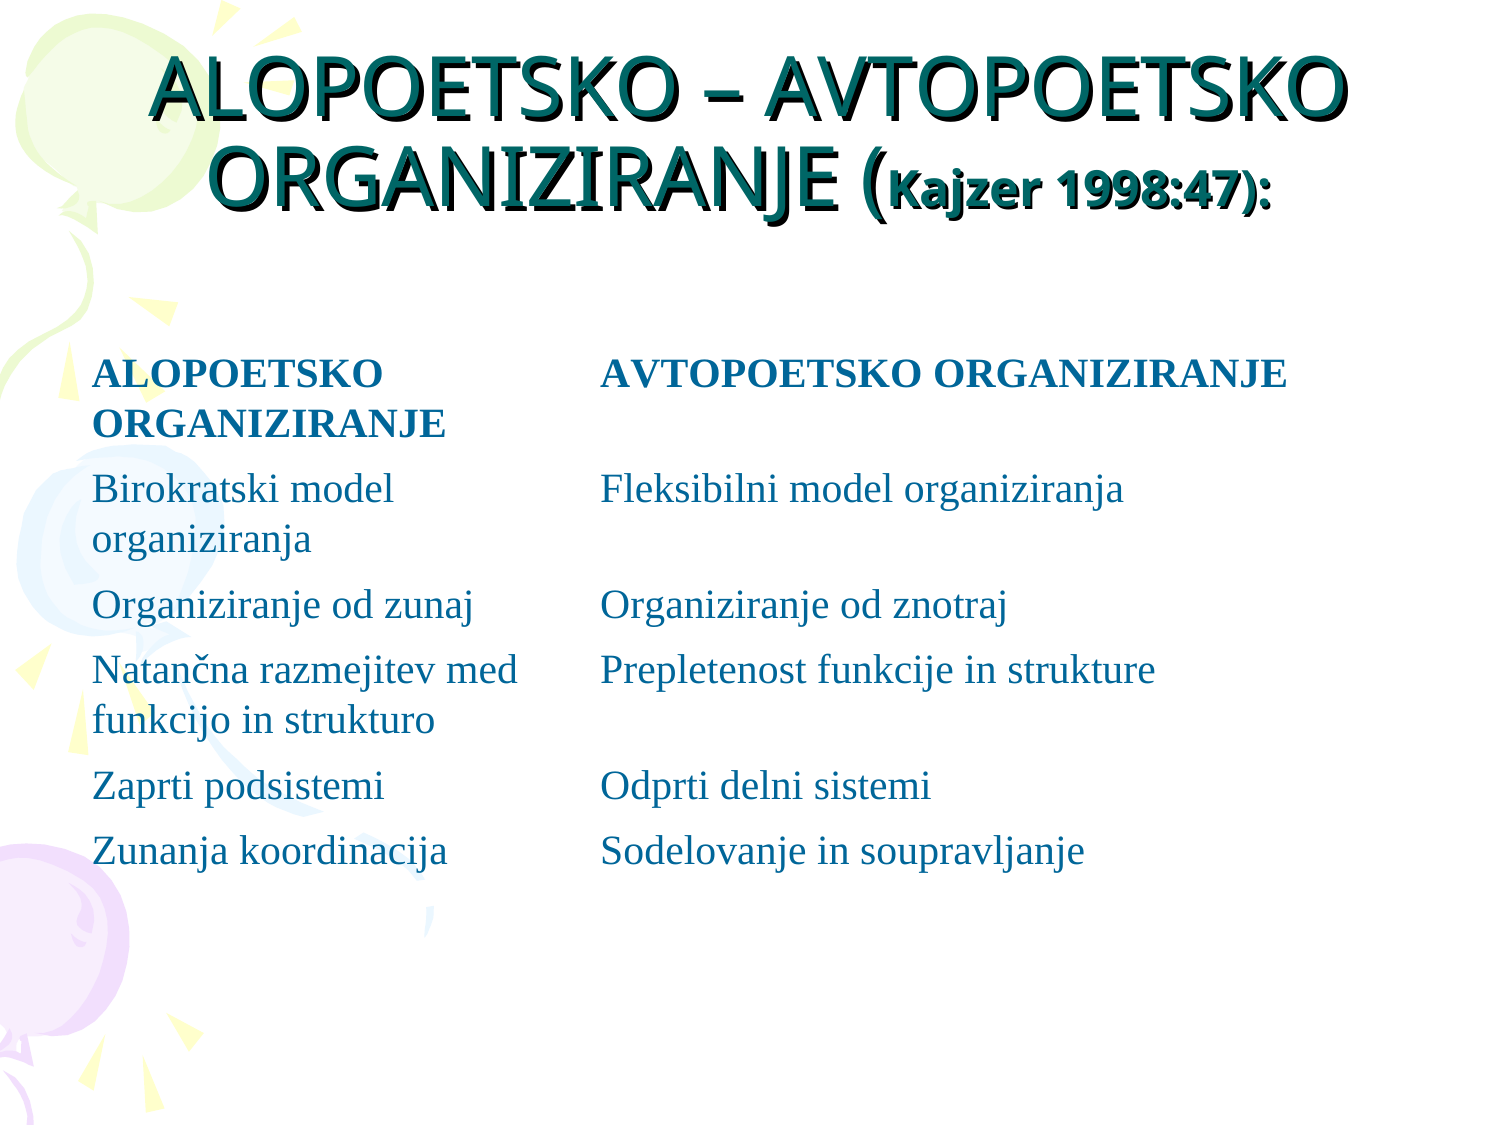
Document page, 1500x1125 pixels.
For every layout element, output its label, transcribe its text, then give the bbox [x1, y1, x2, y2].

table_cell Zunanja koordinacija [77, 815, 585, 881]
table_cell Prepletenost funkcije in strukture [585, 634, 1411, 750]
title ALOPOETSKO – AVTOPOETSKO ORGANIZIRANJE (Kajzer 1998:47): [72, 16, 1426, 233]
table_header ALOPOETSKO ORGANIZIRANJE [77, 338, 585, 453]
table_cell Organiziranje od zunaj [77, 569, 585, 634]
table_cell Zaprti podsistemi [77, 750, 585, 815]
table_cell Organiziranje od znotraj [585, 569, 1411, 634]
table_cell Fleksibilni model organiziranja [585, 453, 1411, 569]
table_cell Sodelovanje in soupravljanje [585, 815, 1411, 881]
table_cell Natančna razmejitev med funkcijo in strukturo [77, 634, 585, 750]
table_header AVTOPOETSKO ORGANIZIRANJE [585, 338, 1411, 453]
table_cell Birokratski model organiziranja [77, 453, 585, 569]
table_cell Odprti delni sistemi [585, 750, 1411, 815]
